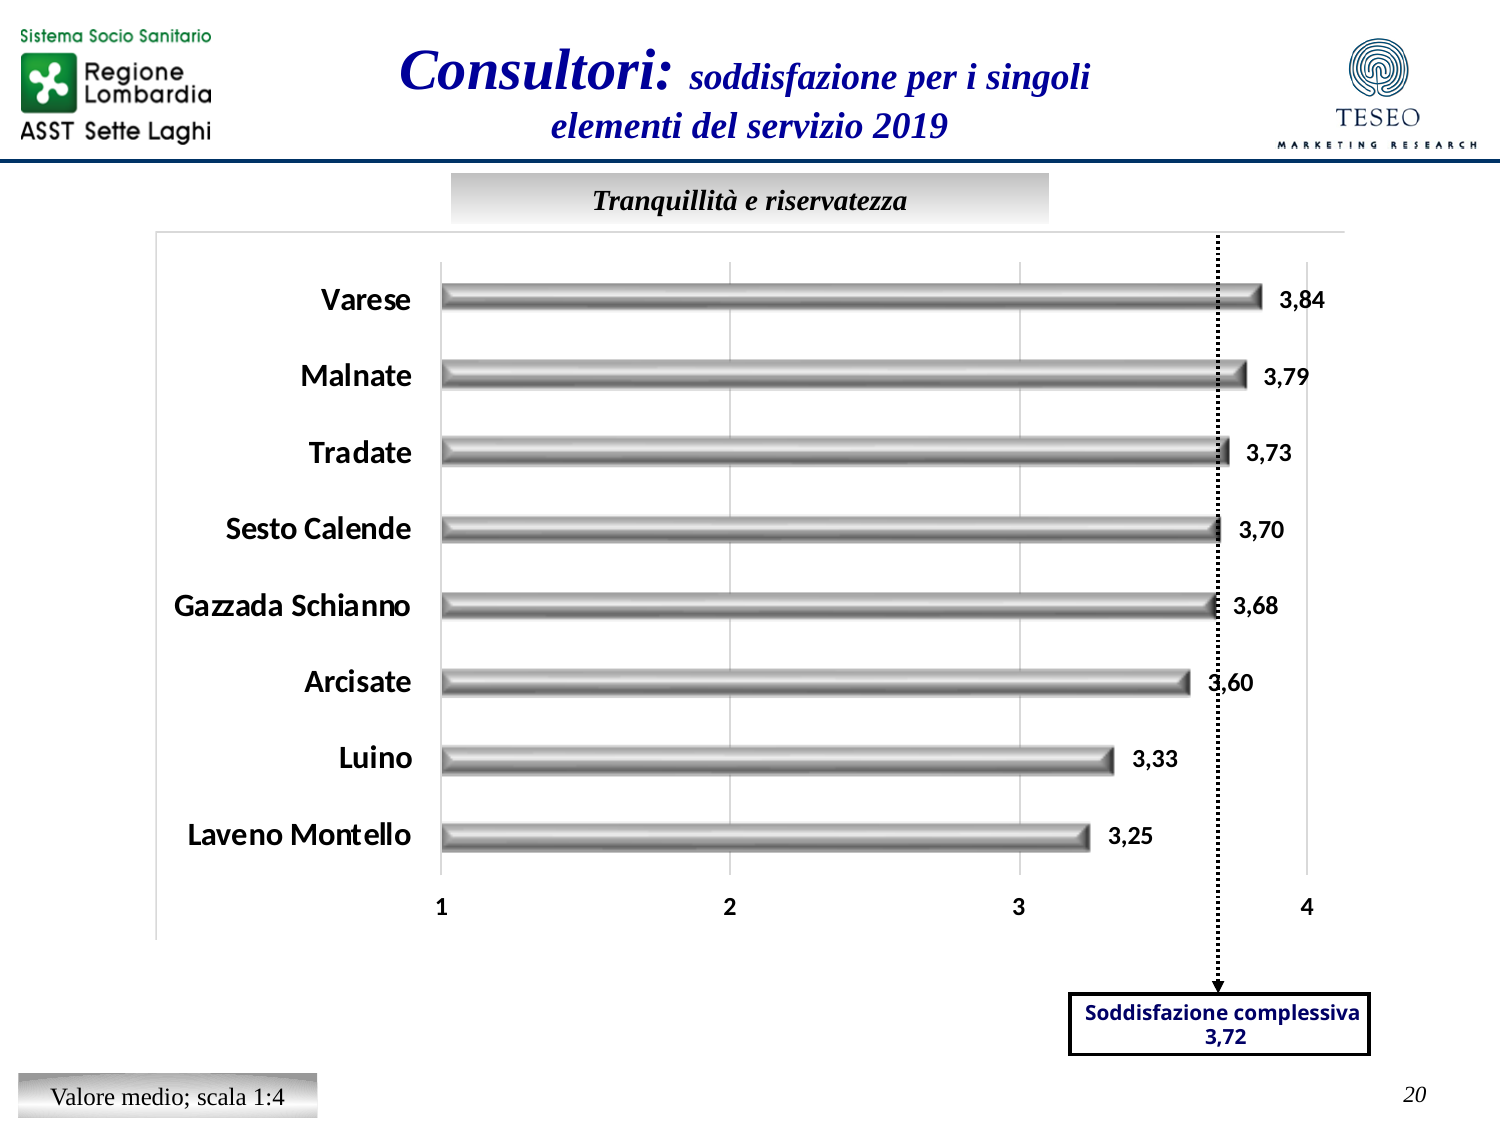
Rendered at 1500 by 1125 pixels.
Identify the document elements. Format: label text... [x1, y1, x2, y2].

picture [21, 26, 206, 148]
text_box Valore medio; scala 1:4 [18, 1073, 318, 1118]
picture [1294, 30, 1481, 149]
text_box Consultori: soddisfazione per i singoli elementi del servizio 2019 [206, 25, 1294, 151]
text_box Tranquillità e riservatezza [451, 173, 1049, 224]
text_box Soddisfazione complessiva 3,72 [1070, 993, 1370, 1055]
picture [155, 230, 1345, 940]
